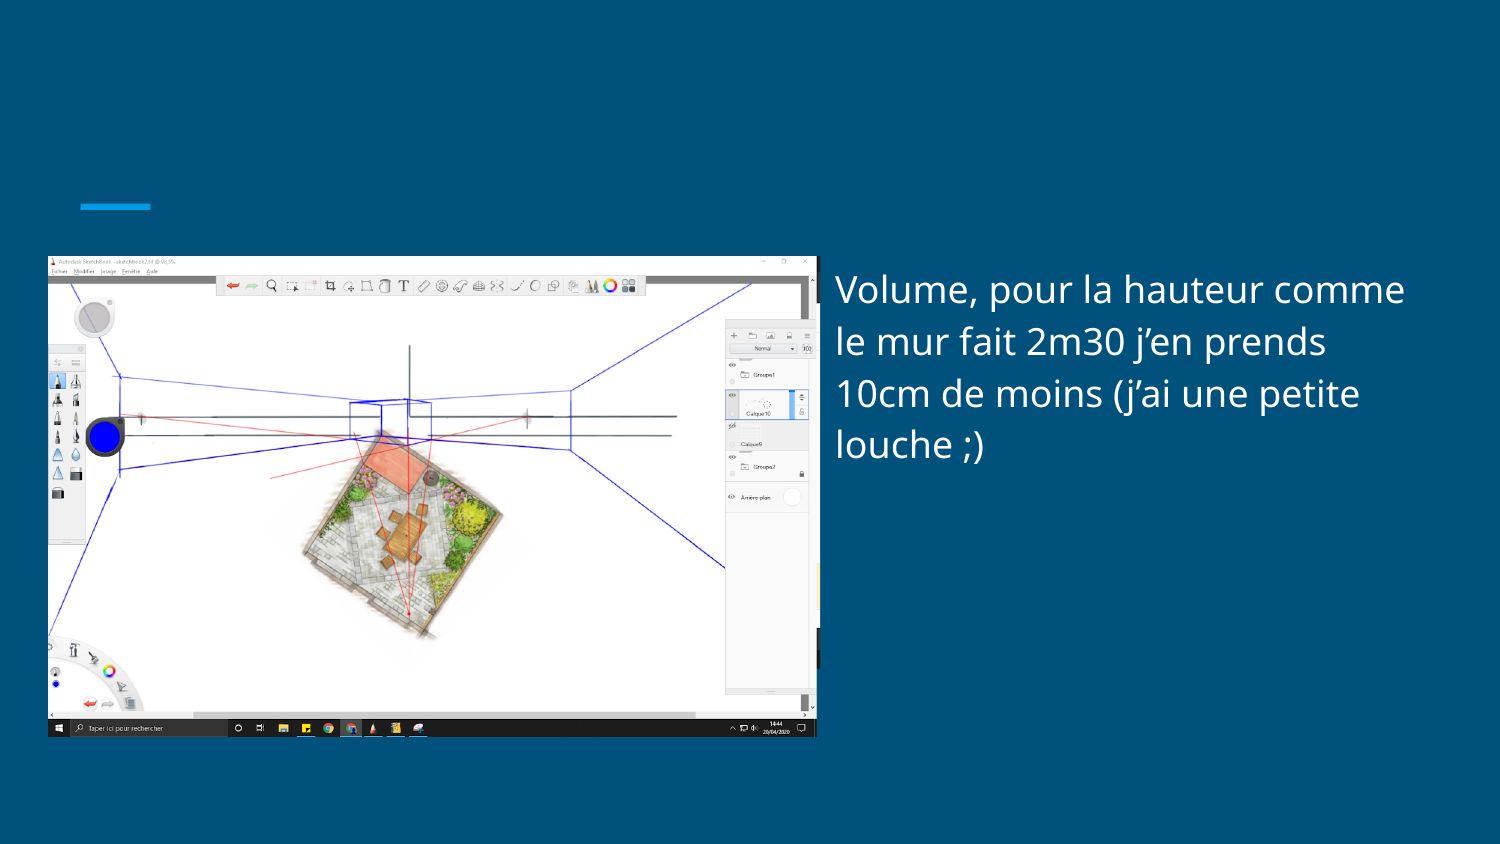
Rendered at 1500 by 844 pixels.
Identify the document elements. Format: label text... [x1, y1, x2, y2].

picture [49, 257, 820, 736]
list Volume, pour la hauteur comme le mur fait 2m30 j’en prends 10cm de moins (j’ai une petite louche ;) [820, 244, 1437, 750]
